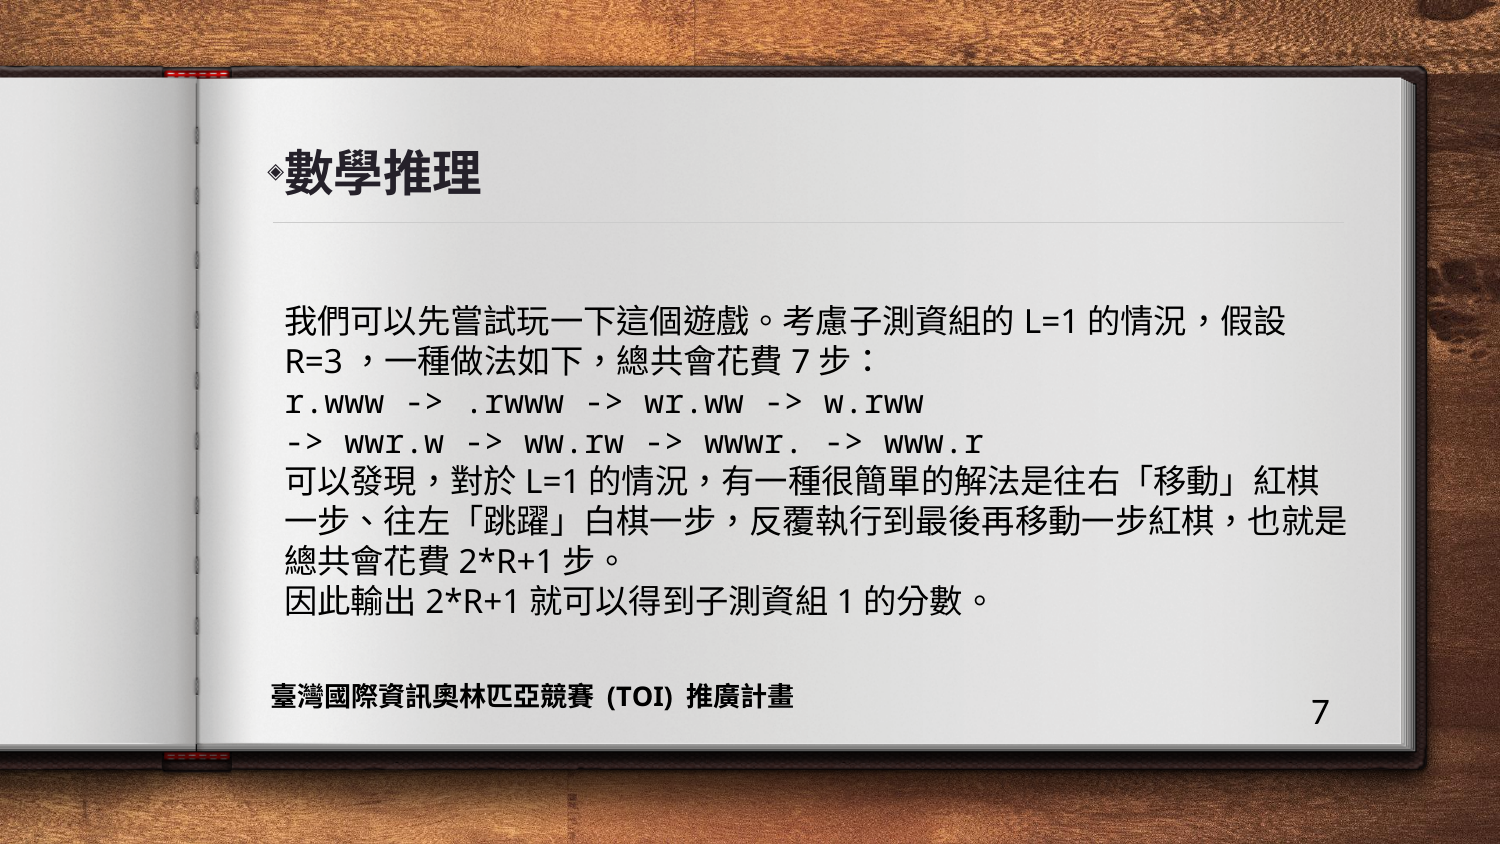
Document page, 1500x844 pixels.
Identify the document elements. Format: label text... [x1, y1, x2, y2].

text_box [1295, 672, 1386, 737]
text_box 我們可以先嘗試玩一下這個遊戲。考慮子測資組的L=1的情況，假設R=3，一種做法如下，總共會花費7步： r.www -> .rwww -> wr.ww -> w.rww -> wwr.w -> ww.rw -> wwwr. -> www.r 可以發現，對於L=1的情況，有一種很簡單的解法是往右「移動」紅棋一步、往左「跳躍」白棋一步，反覆執行到最後再移動一步紅棋，也就是總共會花費2*R+1步。 因此輸出2*R+1就可以得到子測資組1的分數。 [269, 293, 1367, 632]
list 數學推理 [252, 126, 1194, 216]
